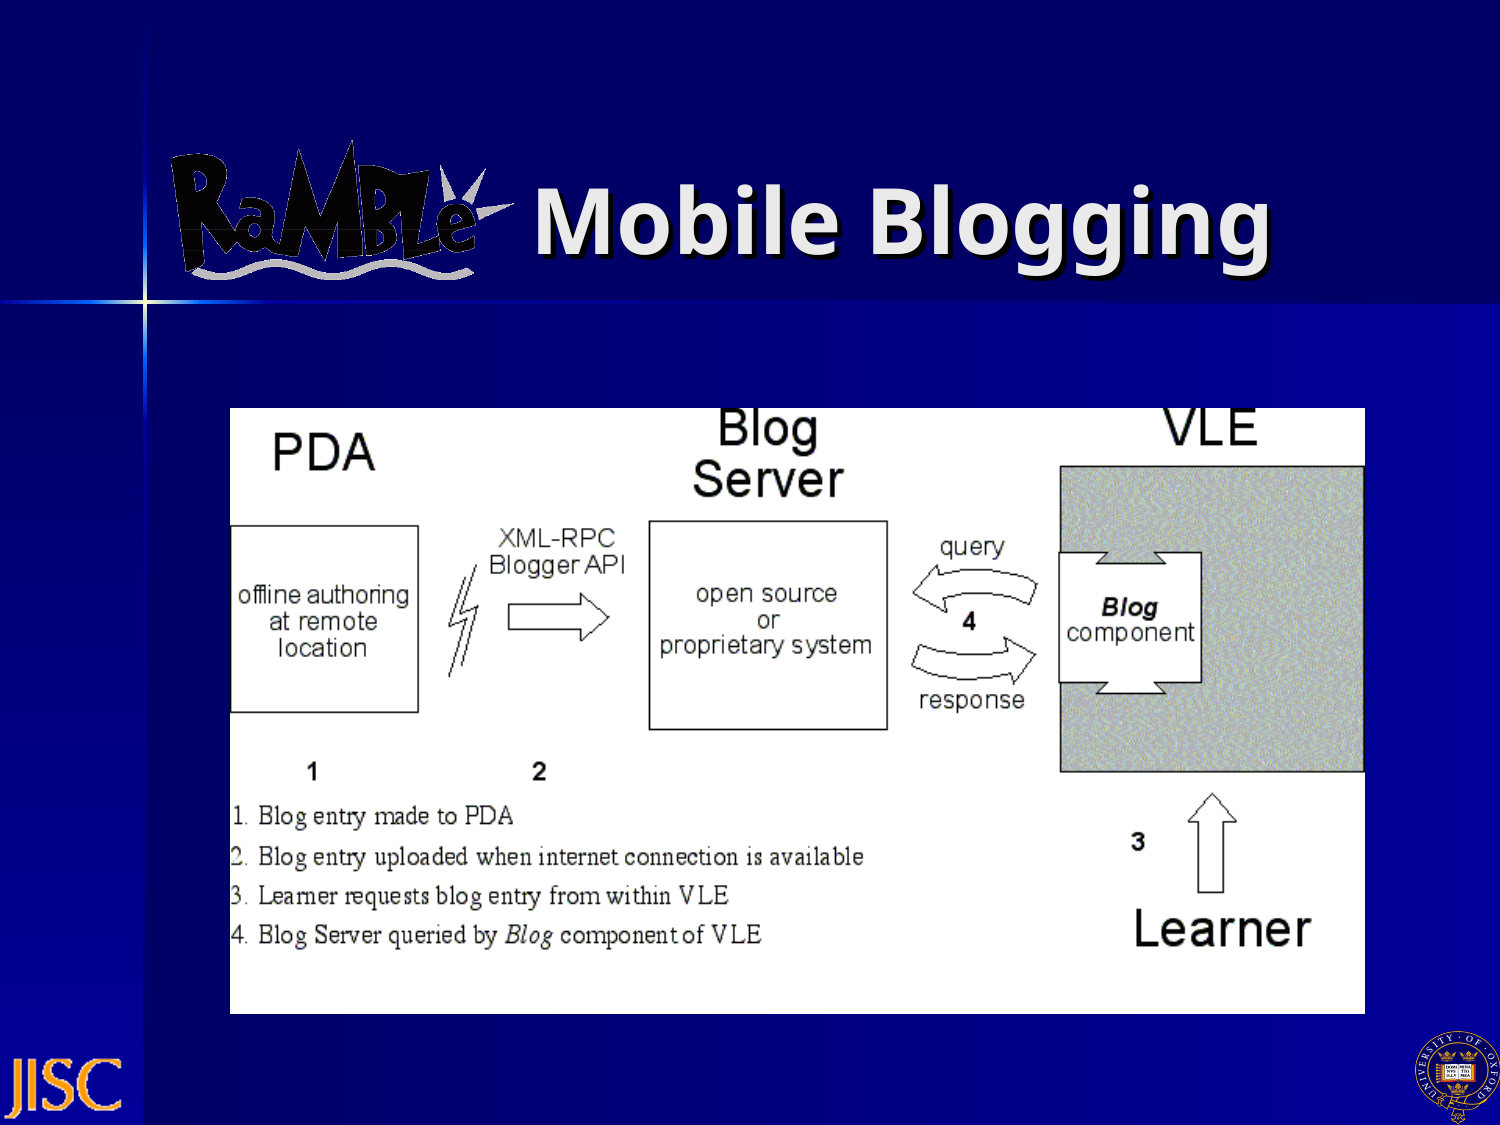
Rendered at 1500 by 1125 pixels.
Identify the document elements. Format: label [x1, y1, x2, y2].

picture [171, 137, 514, 280]
picture [0, 1056, 126, 1125]
picture [230, 408, 1365, 1014]
picture [1415, 1031, 1500, 1125]
